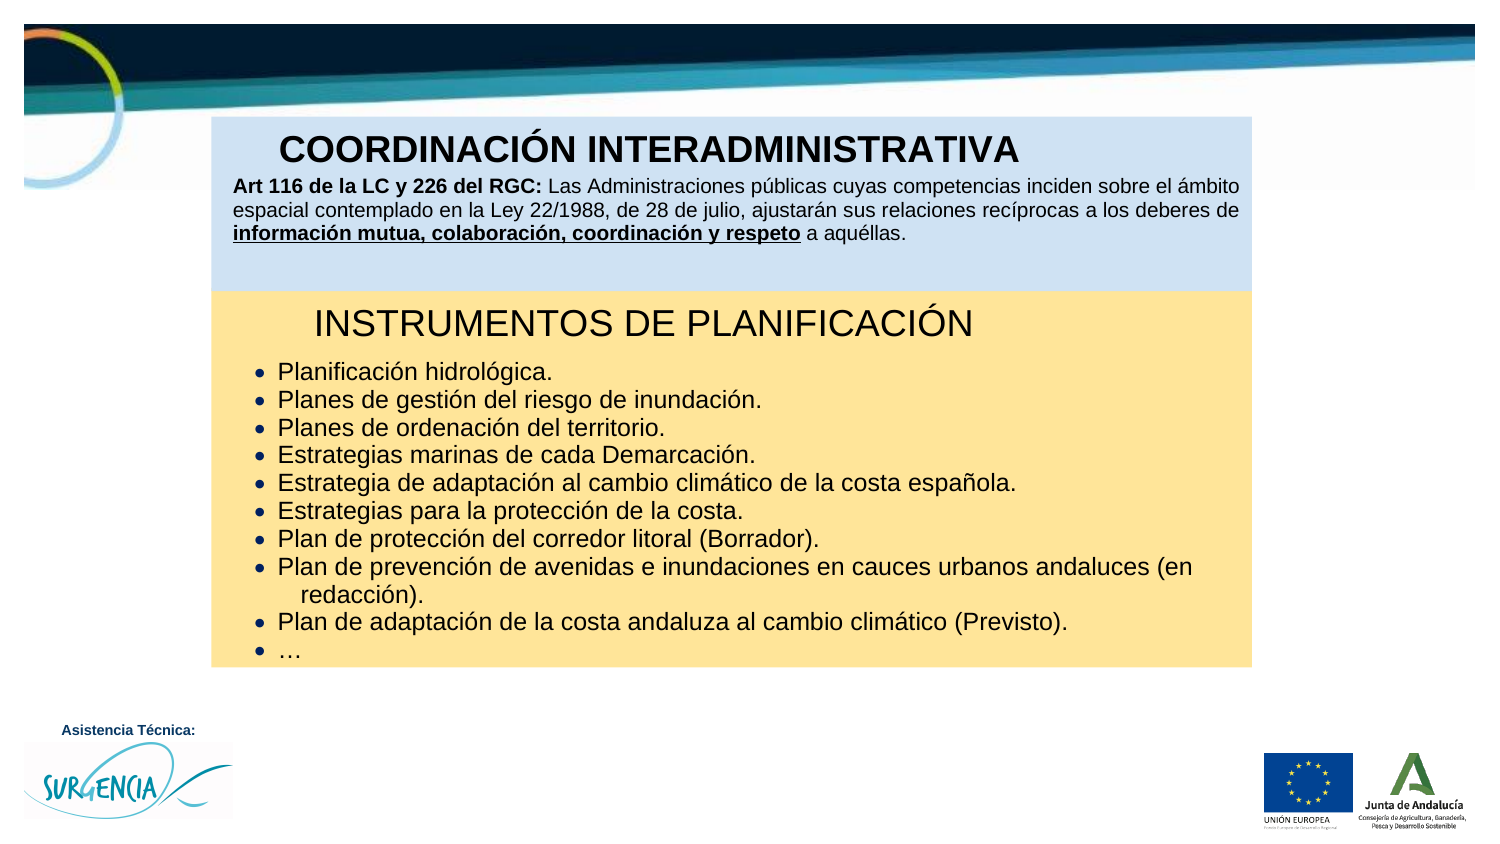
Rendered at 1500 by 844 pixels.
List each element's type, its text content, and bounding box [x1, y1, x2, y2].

picture [24, 742, 233, 819]
text_box Planificación hidrológica. Planes de gestión del riesgo de inundación. Planes de ordenación del territorio. Estrategias marinas de cada Demarcación. Estrategia de adaptación al cambio climático de la costa española. Estrategias para la protección de la costa. Plan de protección del corredor litoral (Borrador). Plan de prevención de avenidas e inundaciones en cauces urbanos andaluces (en redacción). Plan de adaptación de la costa andaluza al cambio climático (Previsto). … [229, 349, 1252, 681]
text_box COORDINACIÓN INTERADMINISTRATIVA [266, 120, 1181, 166]
picture [24, 24, 1475, 190]
text_box Asistencia Técnica: [41, 705, 216, 754]
text_box [211, 116, 1252, 668]
picture [1264, 753, 1476, 830]
text_box INSTRUMENTOS DE PLANIFICACIÓN [301, 293, 1216, 339]
text_box Art 116 de la LC y 226 del RGC: Las Administraciones públicas cuyas competencias inciden sobre el ámbito espacial contemplado en la Ley 22/1988, de 28 de julio, ajustarán sus relaciones recíprocas a los deberes de información mutua, colaboración, coordinación y respeto a aquéllas. [220, 166, 1252, 271]
